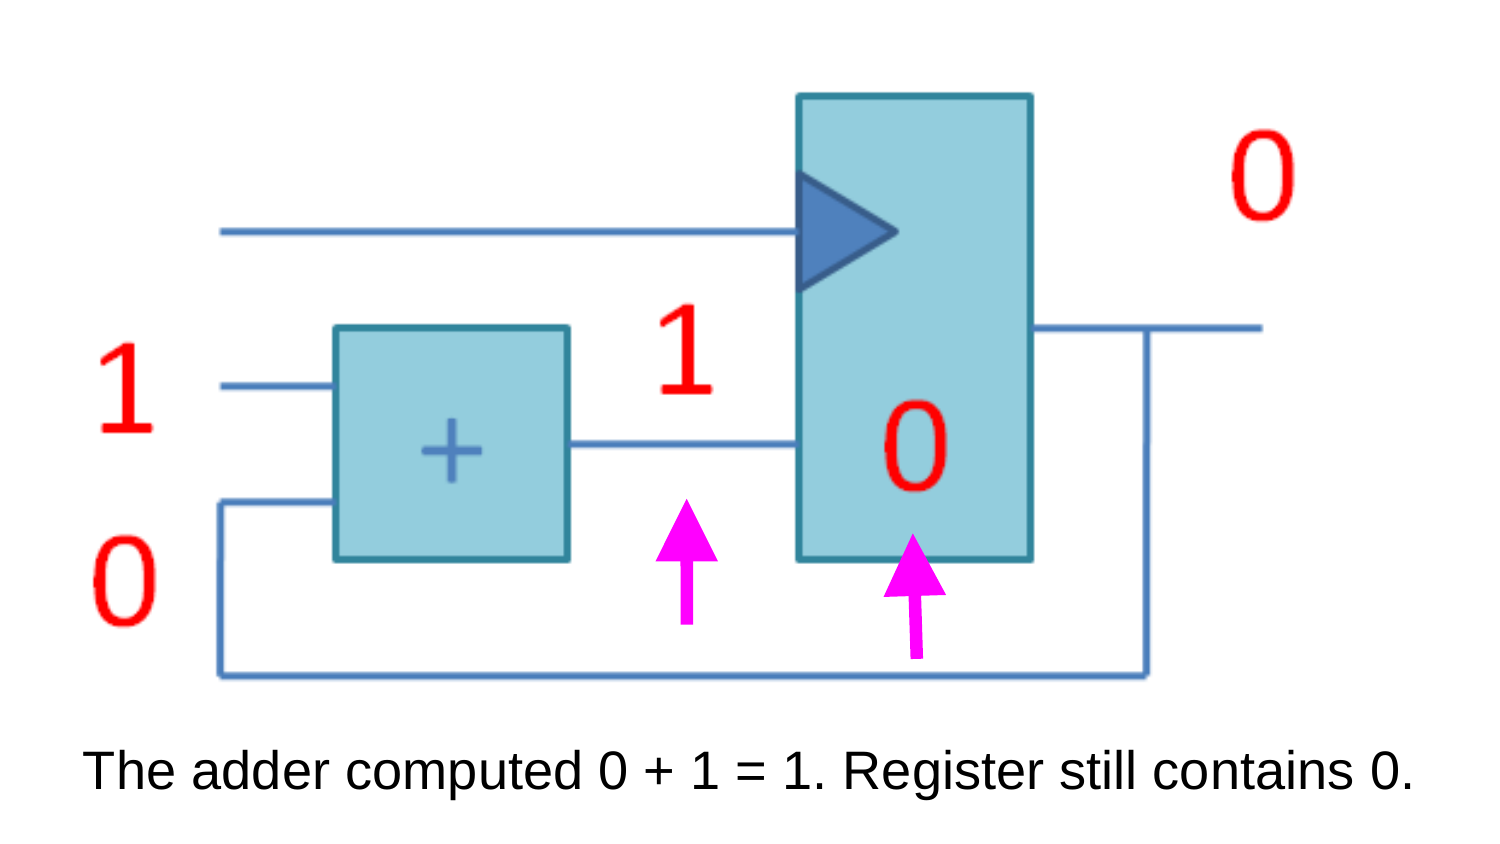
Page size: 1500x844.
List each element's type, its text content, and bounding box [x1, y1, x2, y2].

picture [0, 0, 1399, 720]
title The adder computed 0 + 1 = 1. Register still contains 0. [0, 720, 1500, 844]
